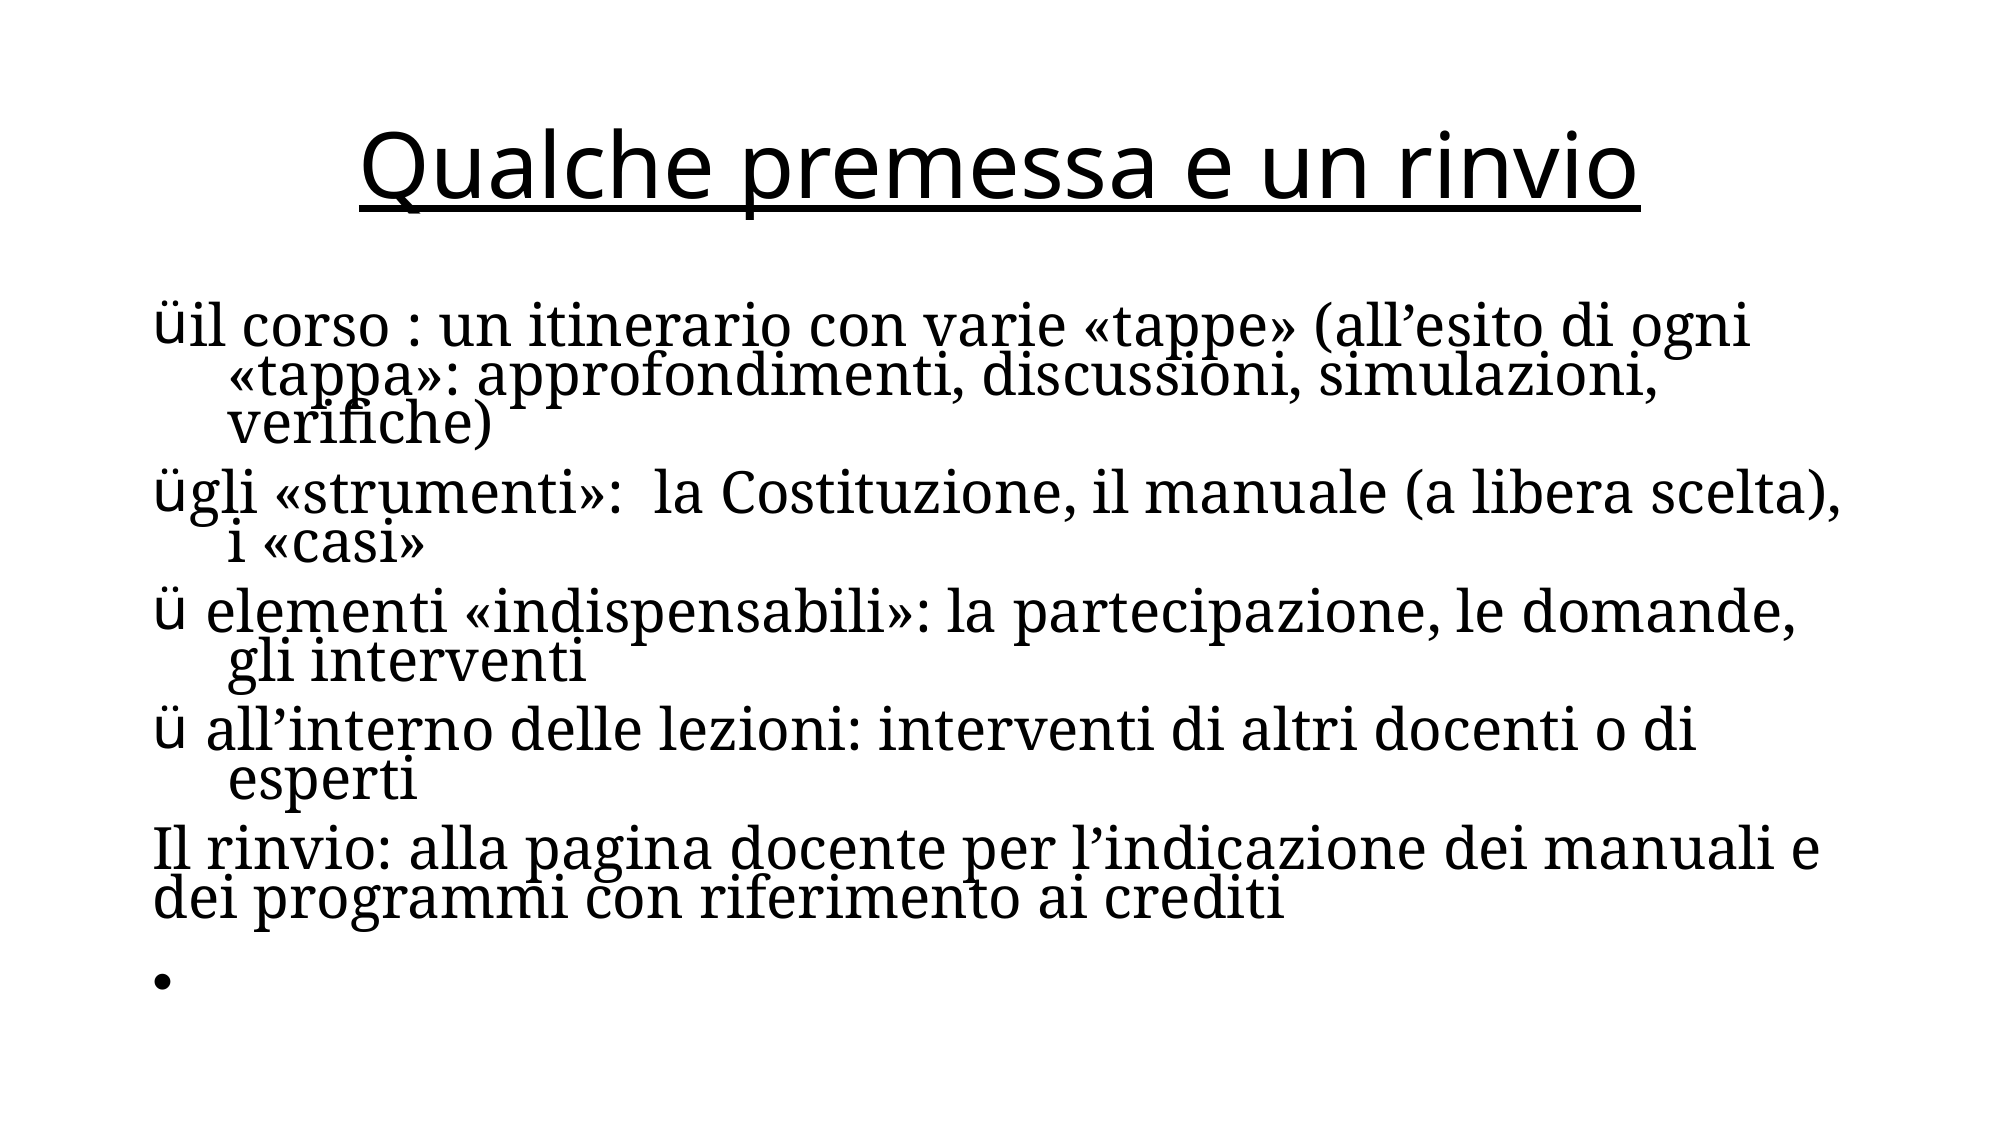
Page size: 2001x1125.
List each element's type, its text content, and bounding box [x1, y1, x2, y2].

list il corso : un itinerario con varie «tappe» (all’esito di ogni «tappa»: approfondimenti, discussioni, simulazioni, verifiche) gli «strumenti»: la Costituzione, il manuale (a libera scelta), i «casi» elementi «indispensabili»: la partecipazione, le domande, gli interventi all’interno delle lezioni: interventi di altri docenti o di esperti Il rinvio: alla pagina docente per l’indicazione dei manuali e dei programmi con riferimento ai crediti [137, 299, 1863, 1014]
title Qualche premessa e un rinvio [137, 59, 1863, 278]
